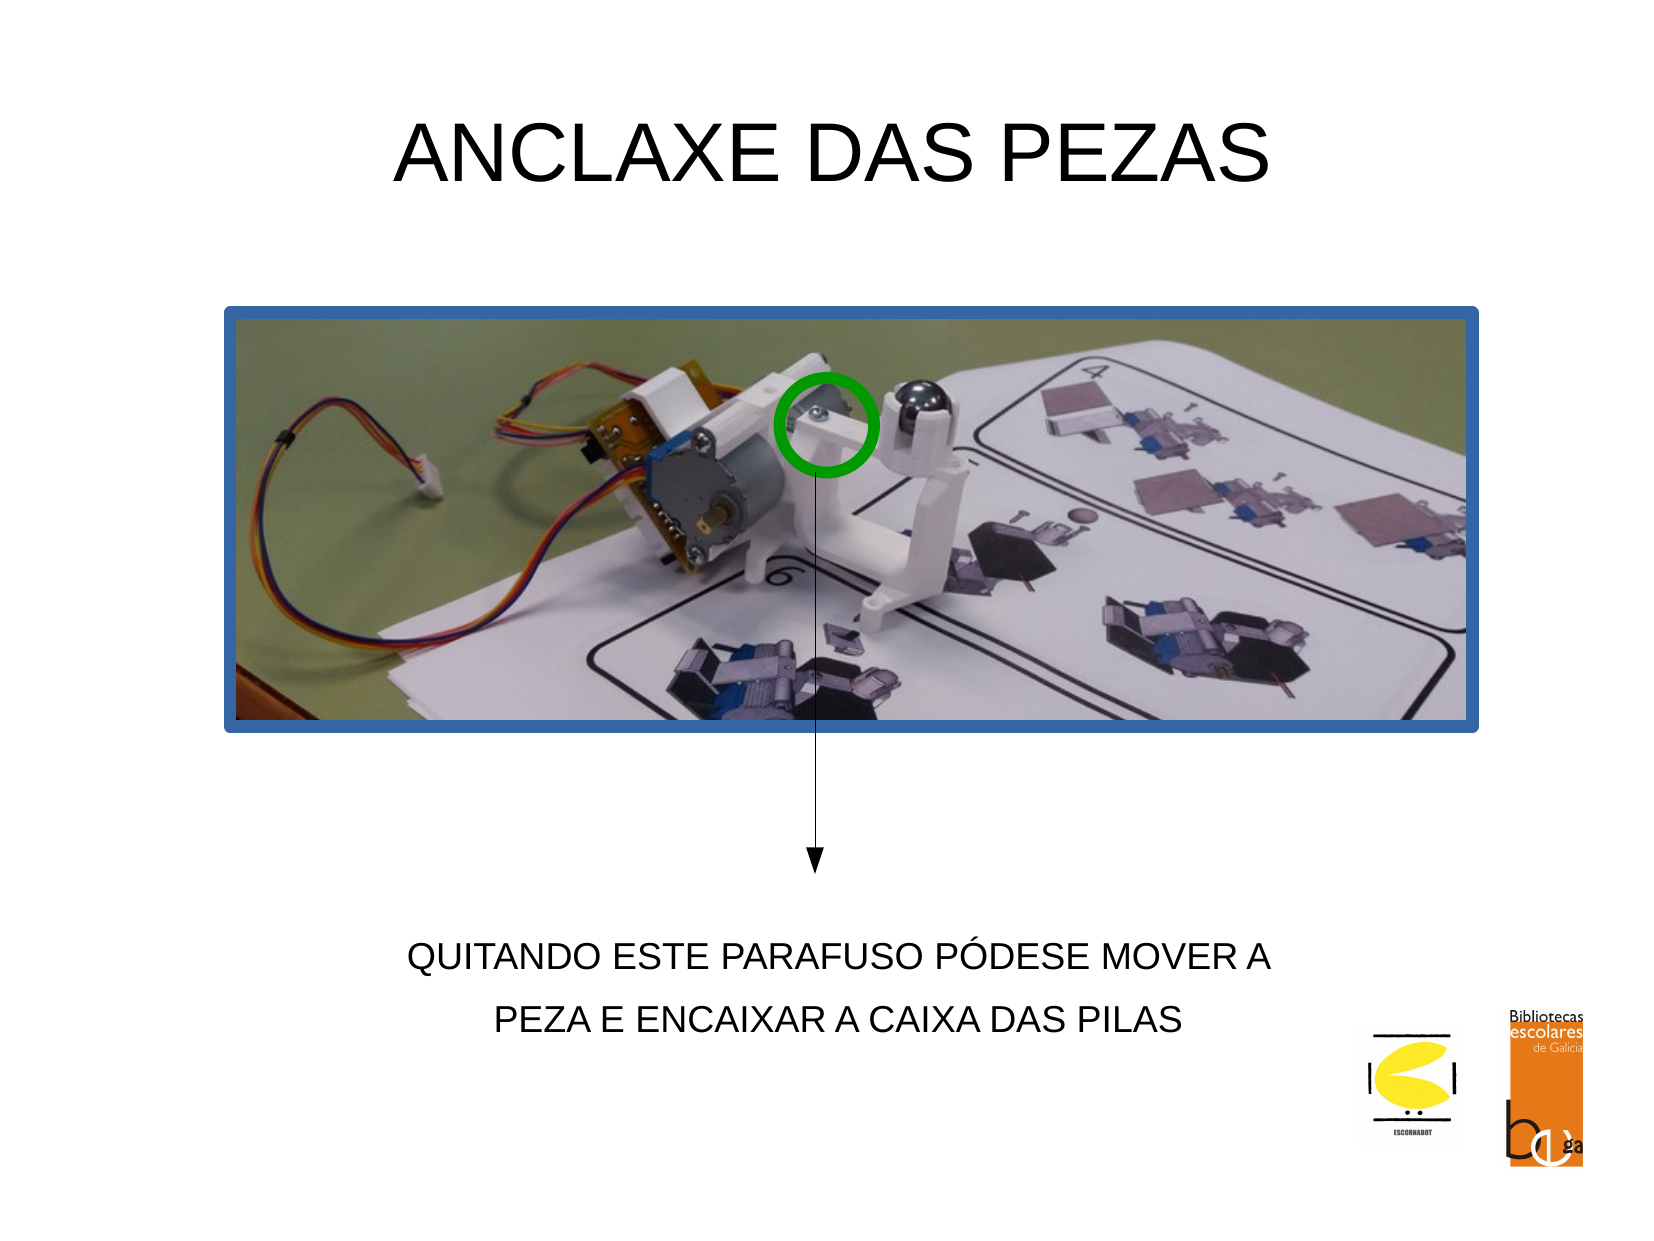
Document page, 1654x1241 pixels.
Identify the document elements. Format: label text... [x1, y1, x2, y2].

text_box QUITANDO ESTE PARAFUSO PÓDESE MOVER A PEZA E ENCAIXAR A CAIXA DAS PILAS [354, 906, 1323, 1027]
picture [1358, 1023, 1465, 1146]
picture [1501, 1010, 1583, 1170]
picture [236, 318, 1467, 721]
title ANCLAXE DAS PEZAS [82, 49, 1571, 257]
picture [786, 384, 868, 466]
